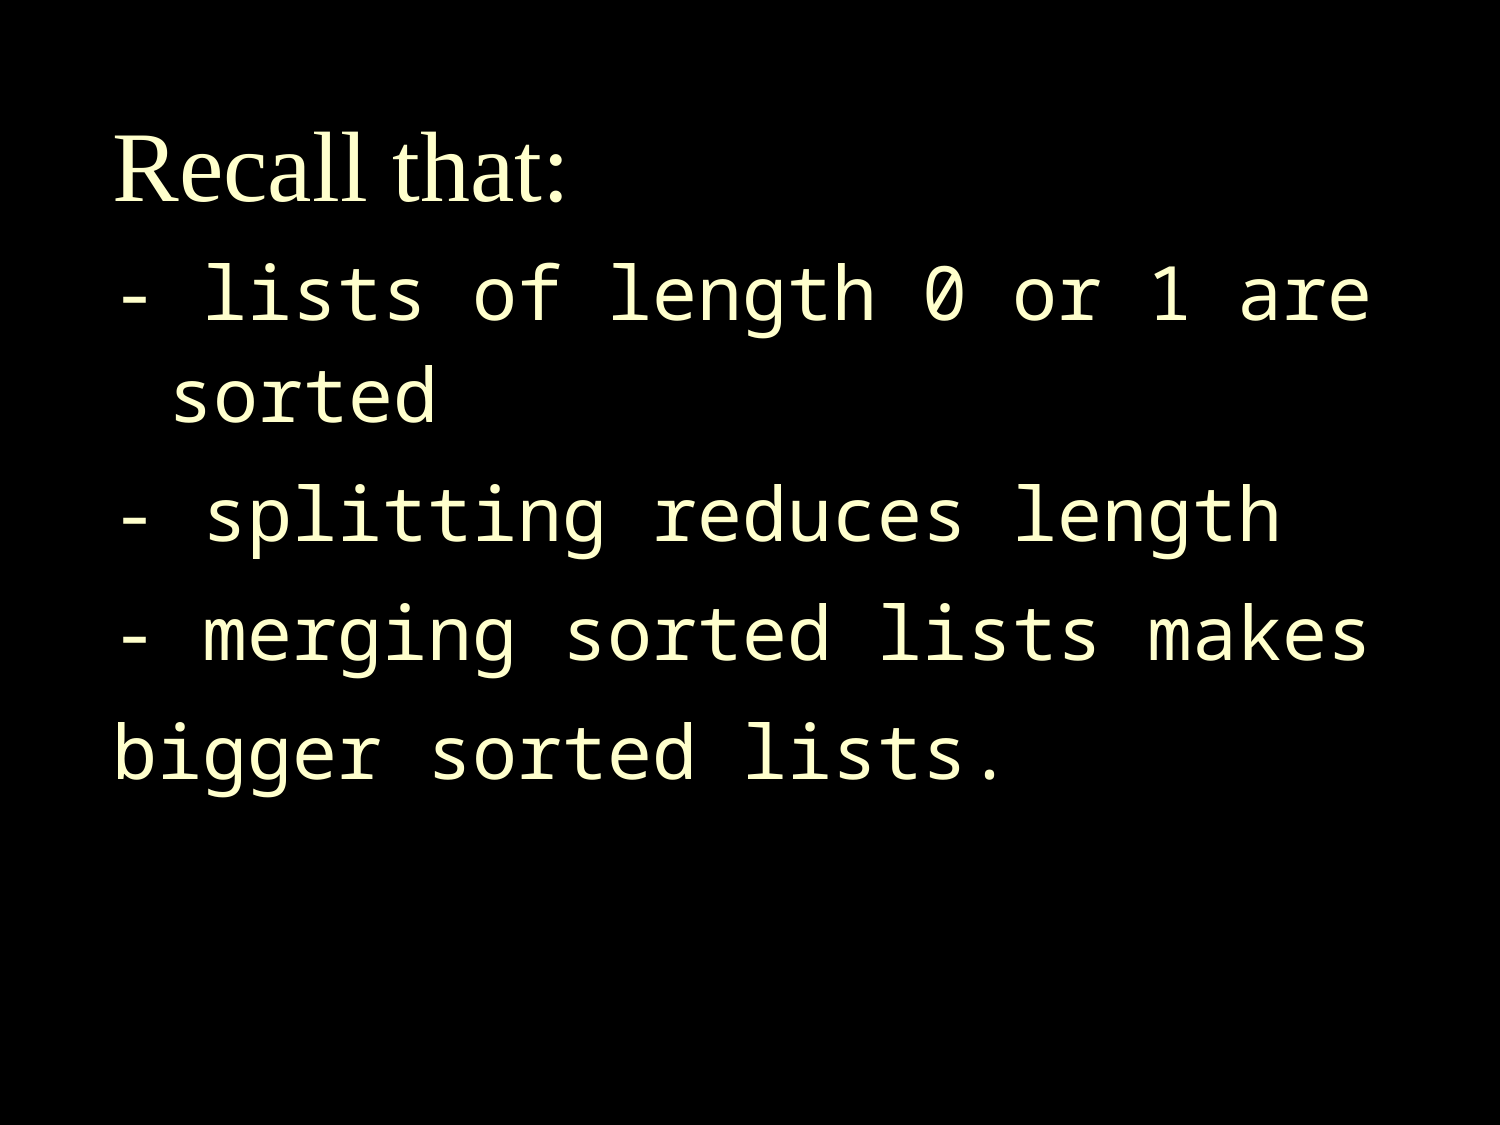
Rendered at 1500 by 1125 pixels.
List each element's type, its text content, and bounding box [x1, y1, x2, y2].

list Recall that: - lists of length 0 or 1 are sorted - splitting reduces length - merging sorted lists makes bigger sorted lists. [112, 112, 1426, 1011]
